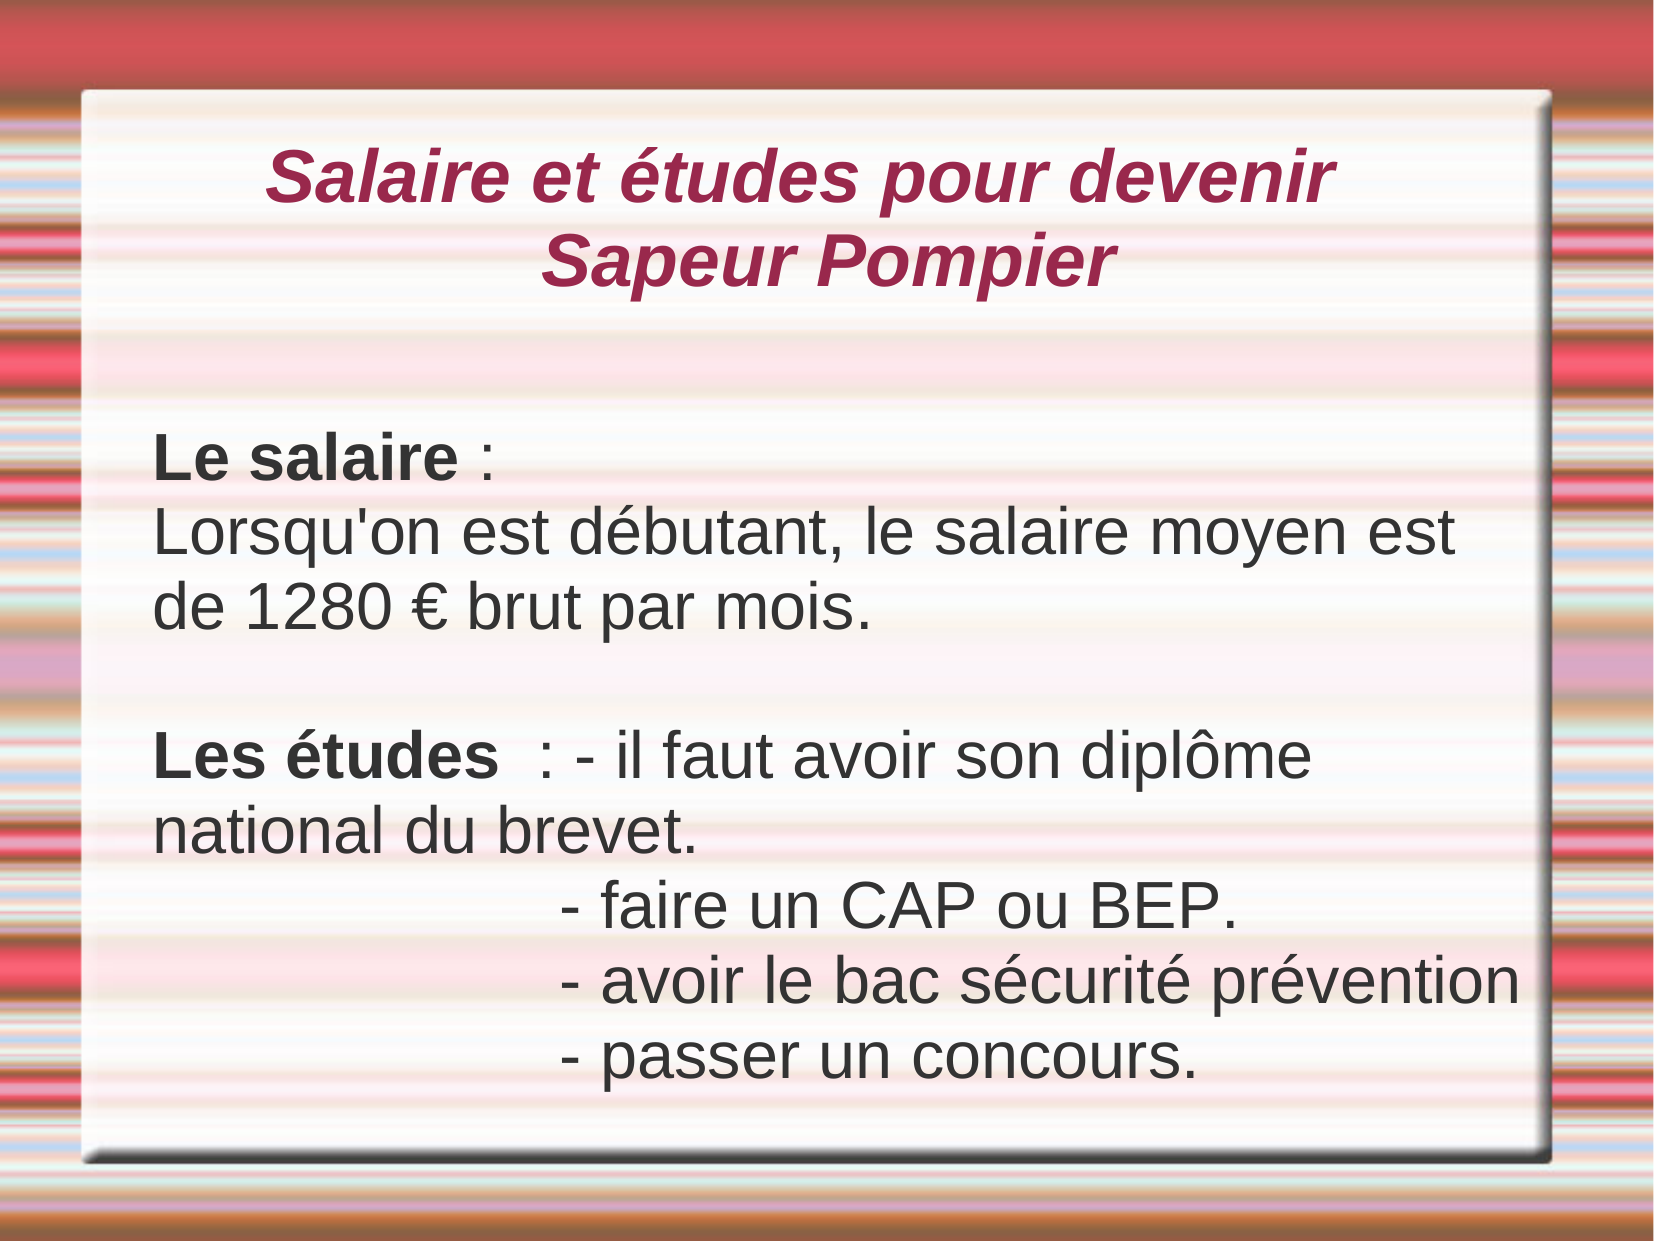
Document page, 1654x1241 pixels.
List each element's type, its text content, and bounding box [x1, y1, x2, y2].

picture [0, 0, 1654, 1241]
list Le salaire : Lorsqu'on est débutant, le salaire moyen est de 1280 € brut par mois. Les études : - il faut avoir son diplôme national du brevet. - faire un CAP ou BEP. - avoir le bac sécurité prévention - passer un concours. [152, 344, 1534, 1127]
title Salaire et études pour devenir Sapeur Pompier [88, 114, 1534, 322]
